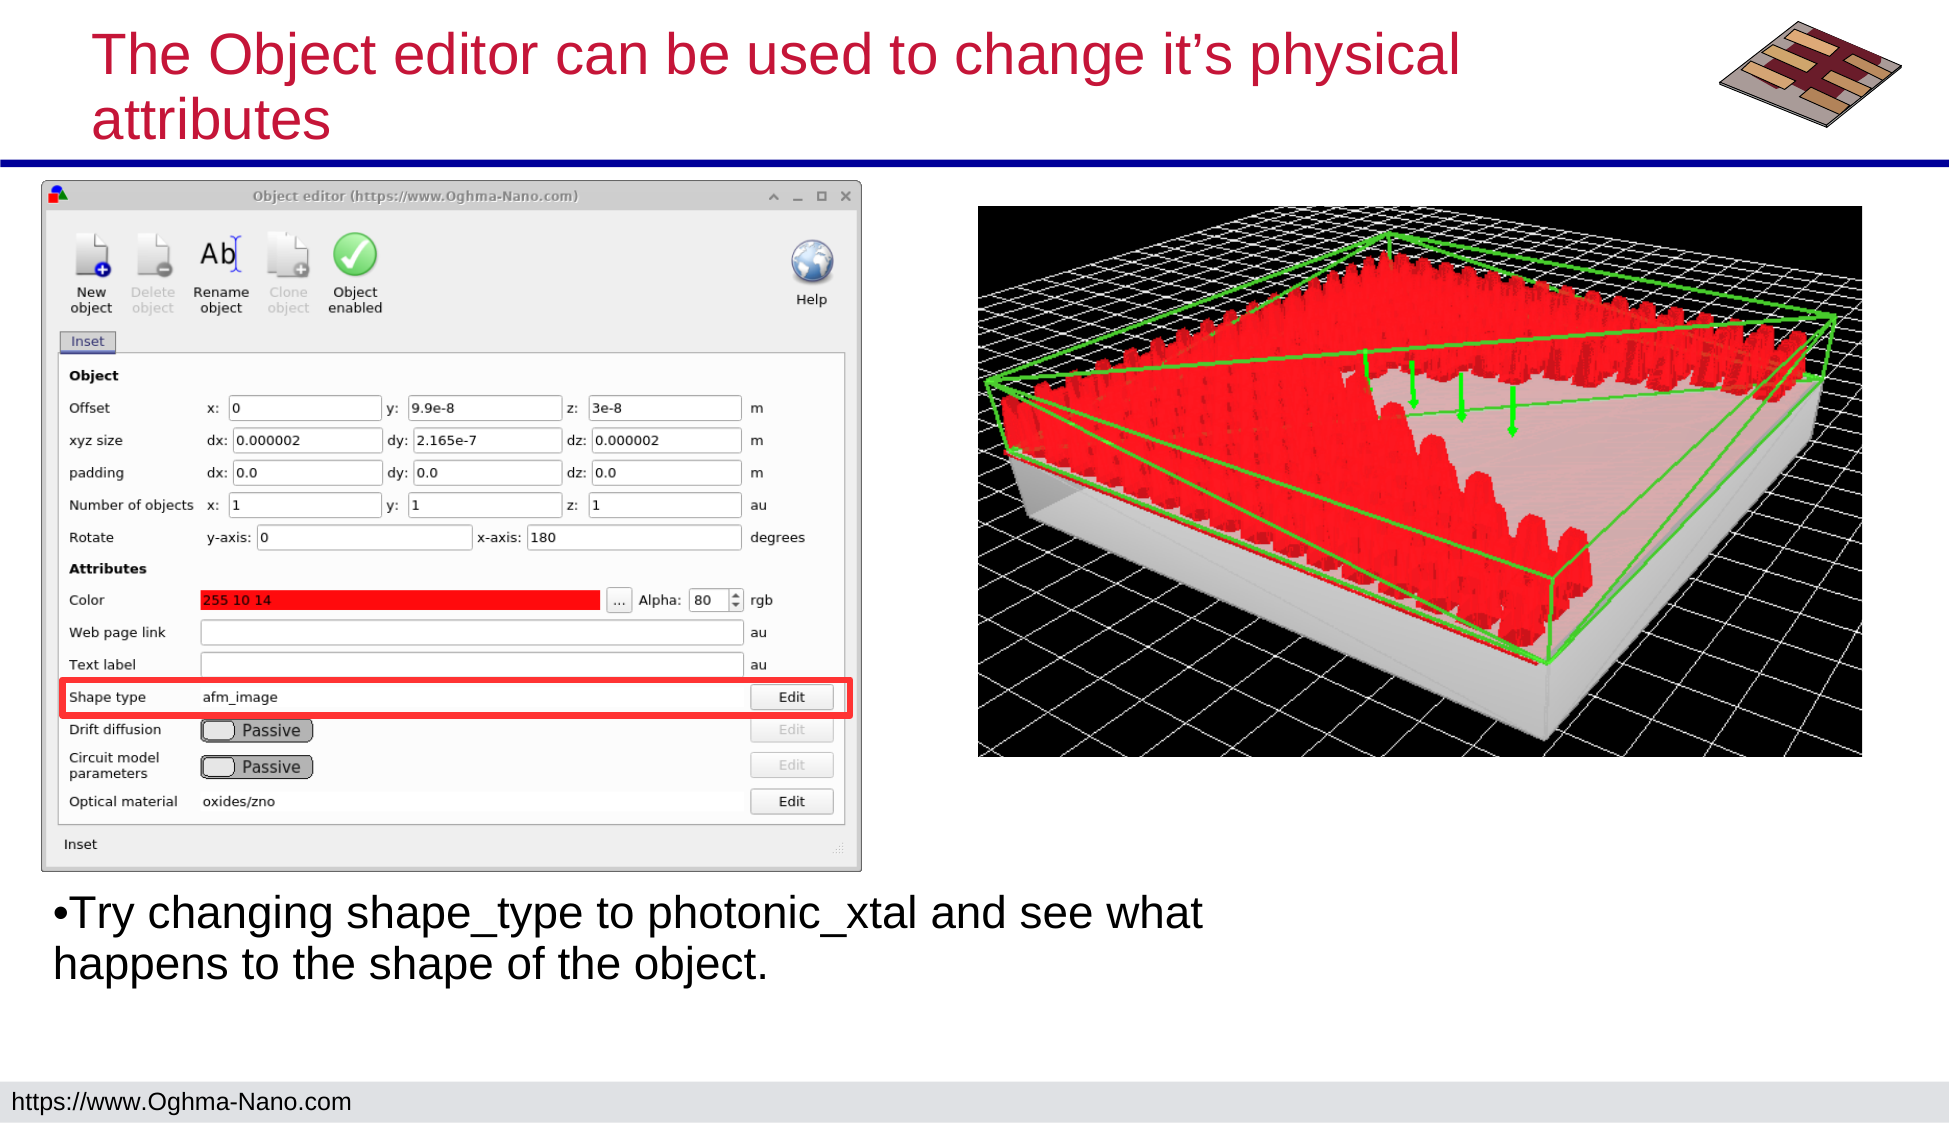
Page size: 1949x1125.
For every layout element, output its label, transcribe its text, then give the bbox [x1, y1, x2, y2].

picture [978, 206, 1863, 757]
title The Object editor can be used to change it’s physical attributes [77, 14, 1685, 160]
picture [41, 180, 862, 872]
list Try changing shape_type to photonic_xtal and see what happens to the shape of the object. [52, 886, 1338, 1032]
